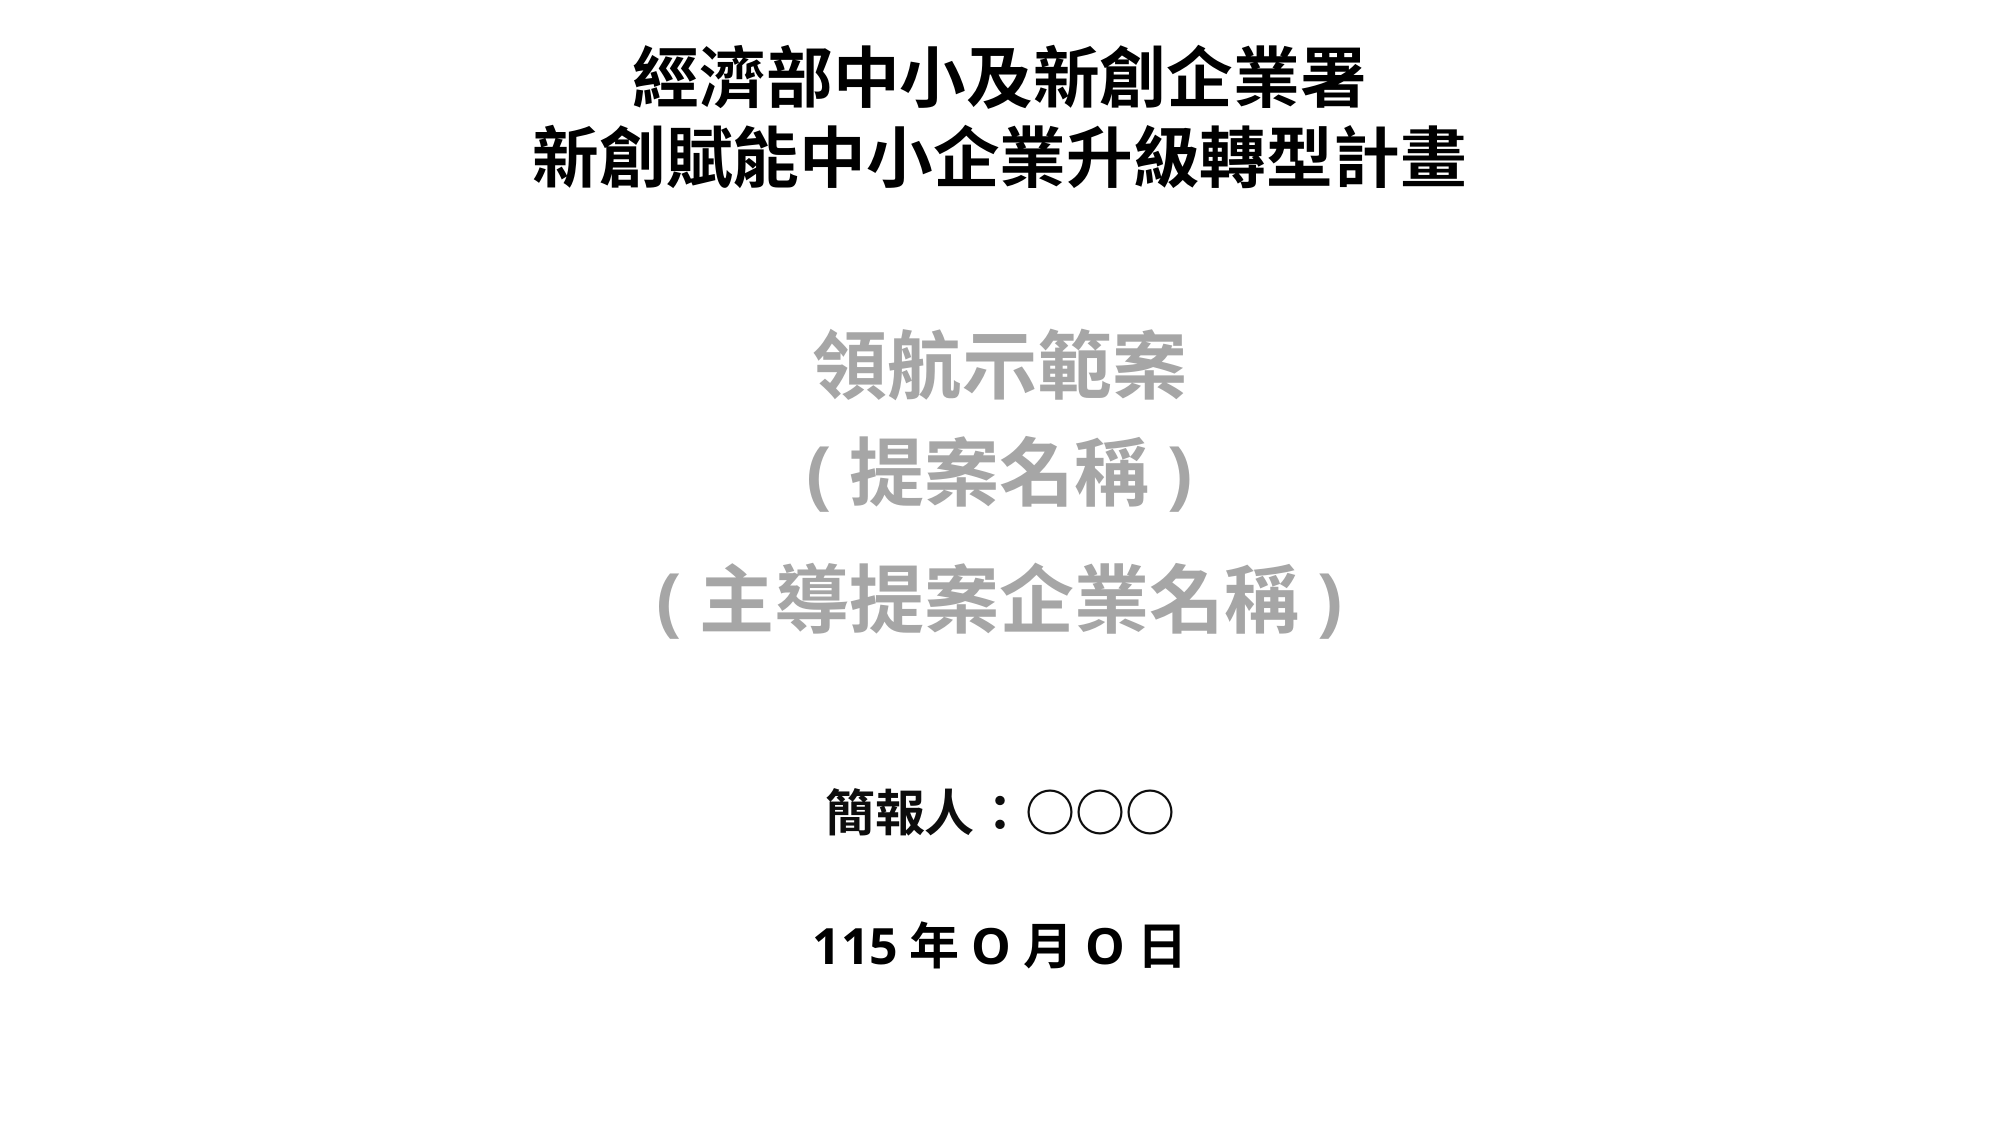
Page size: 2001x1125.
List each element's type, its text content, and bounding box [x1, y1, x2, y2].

text_box 領航示範案 (提案名稱) (主導提案企業名稱) 簡報人：○○○ 115年O月O日 [297, 311, 1703, 1046]
text_box 經濟部中小及新創企業署 新創賦能中小企業升級轉型計畫 [332, 28, 1668, 263]
